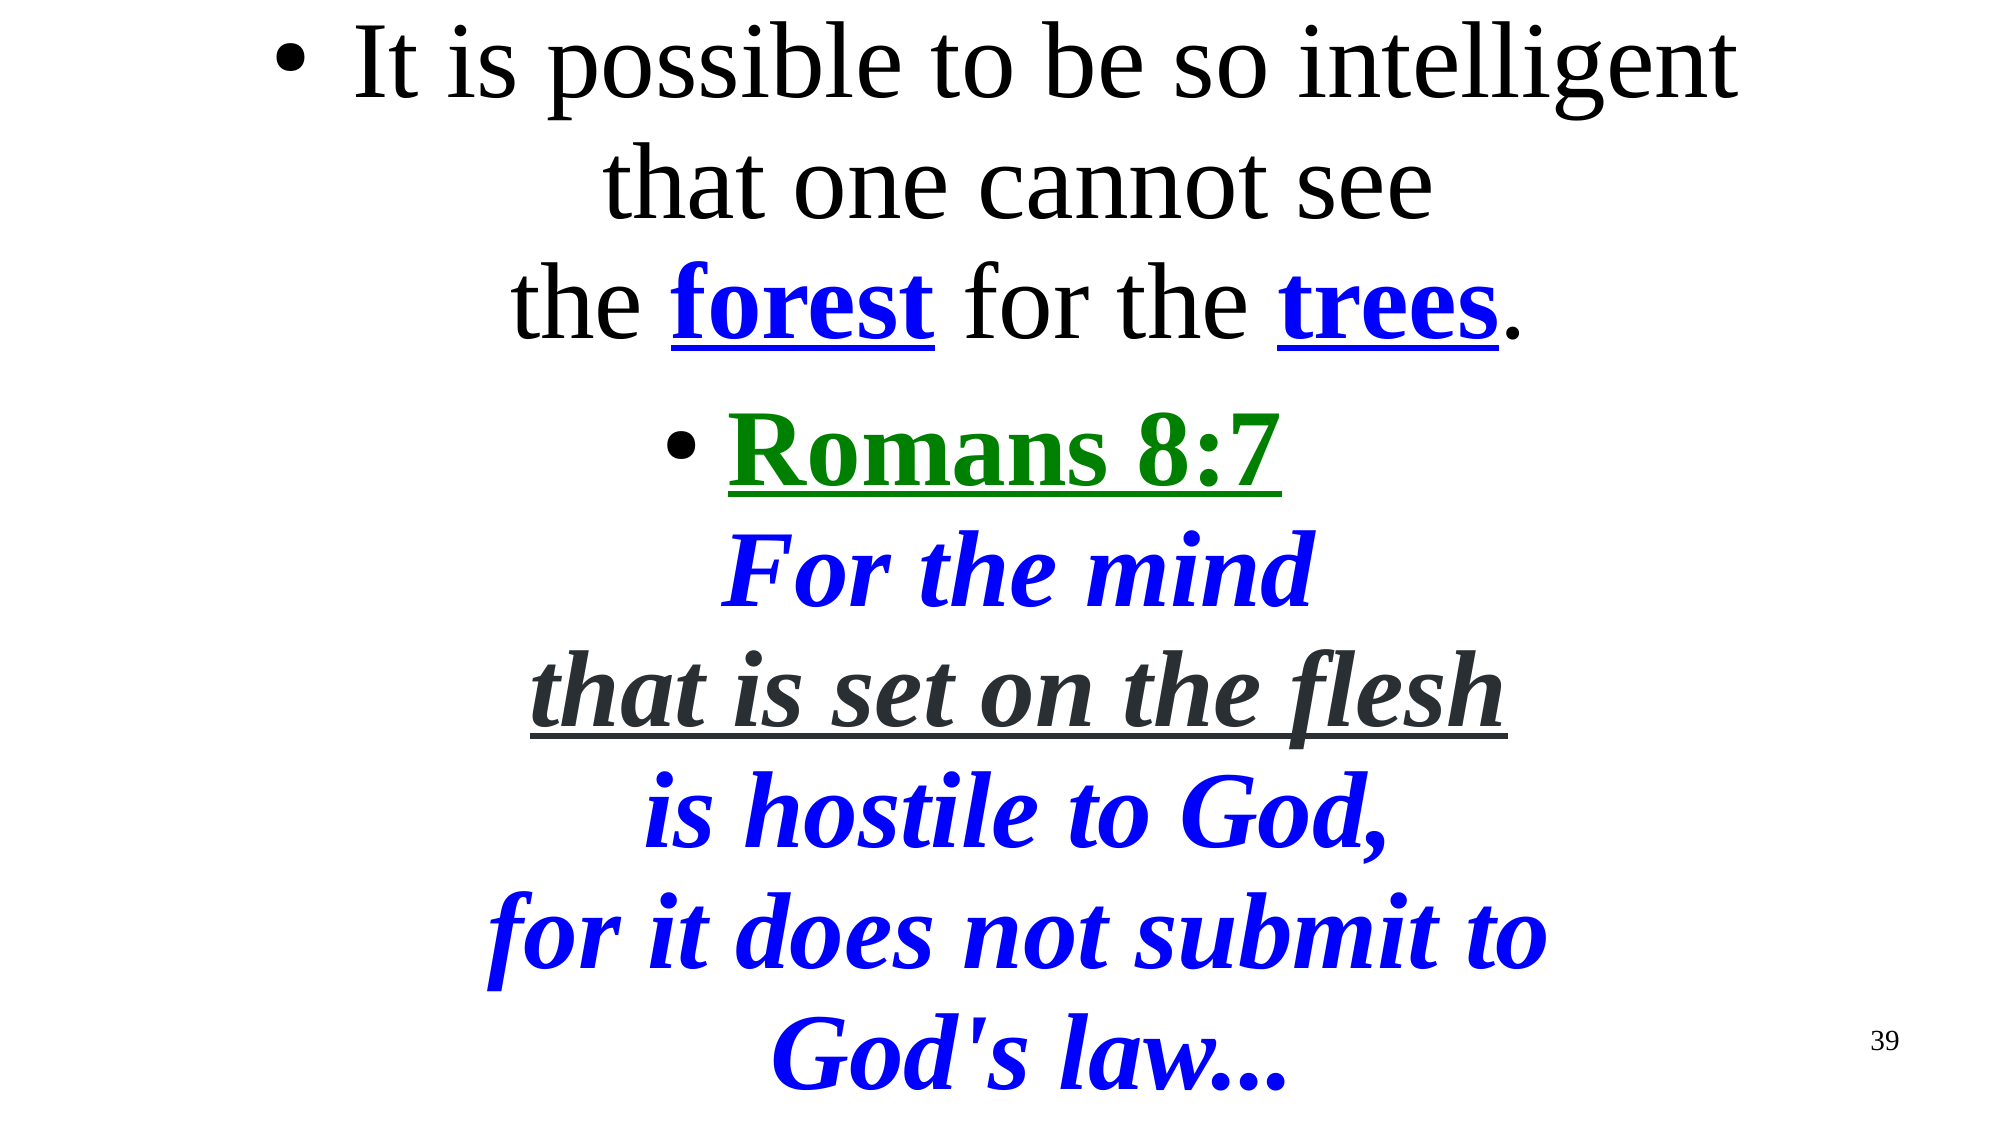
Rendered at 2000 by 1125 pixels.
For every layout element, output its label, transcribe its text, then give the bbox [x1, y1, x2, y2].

list It is possible to be so intelligent that one cannot see the forest for the trees. Romans 8:7 For the mind that is set on the flesh is hostile to God, for it does not submit to God's law... [0, 0, 1996, 1123]
